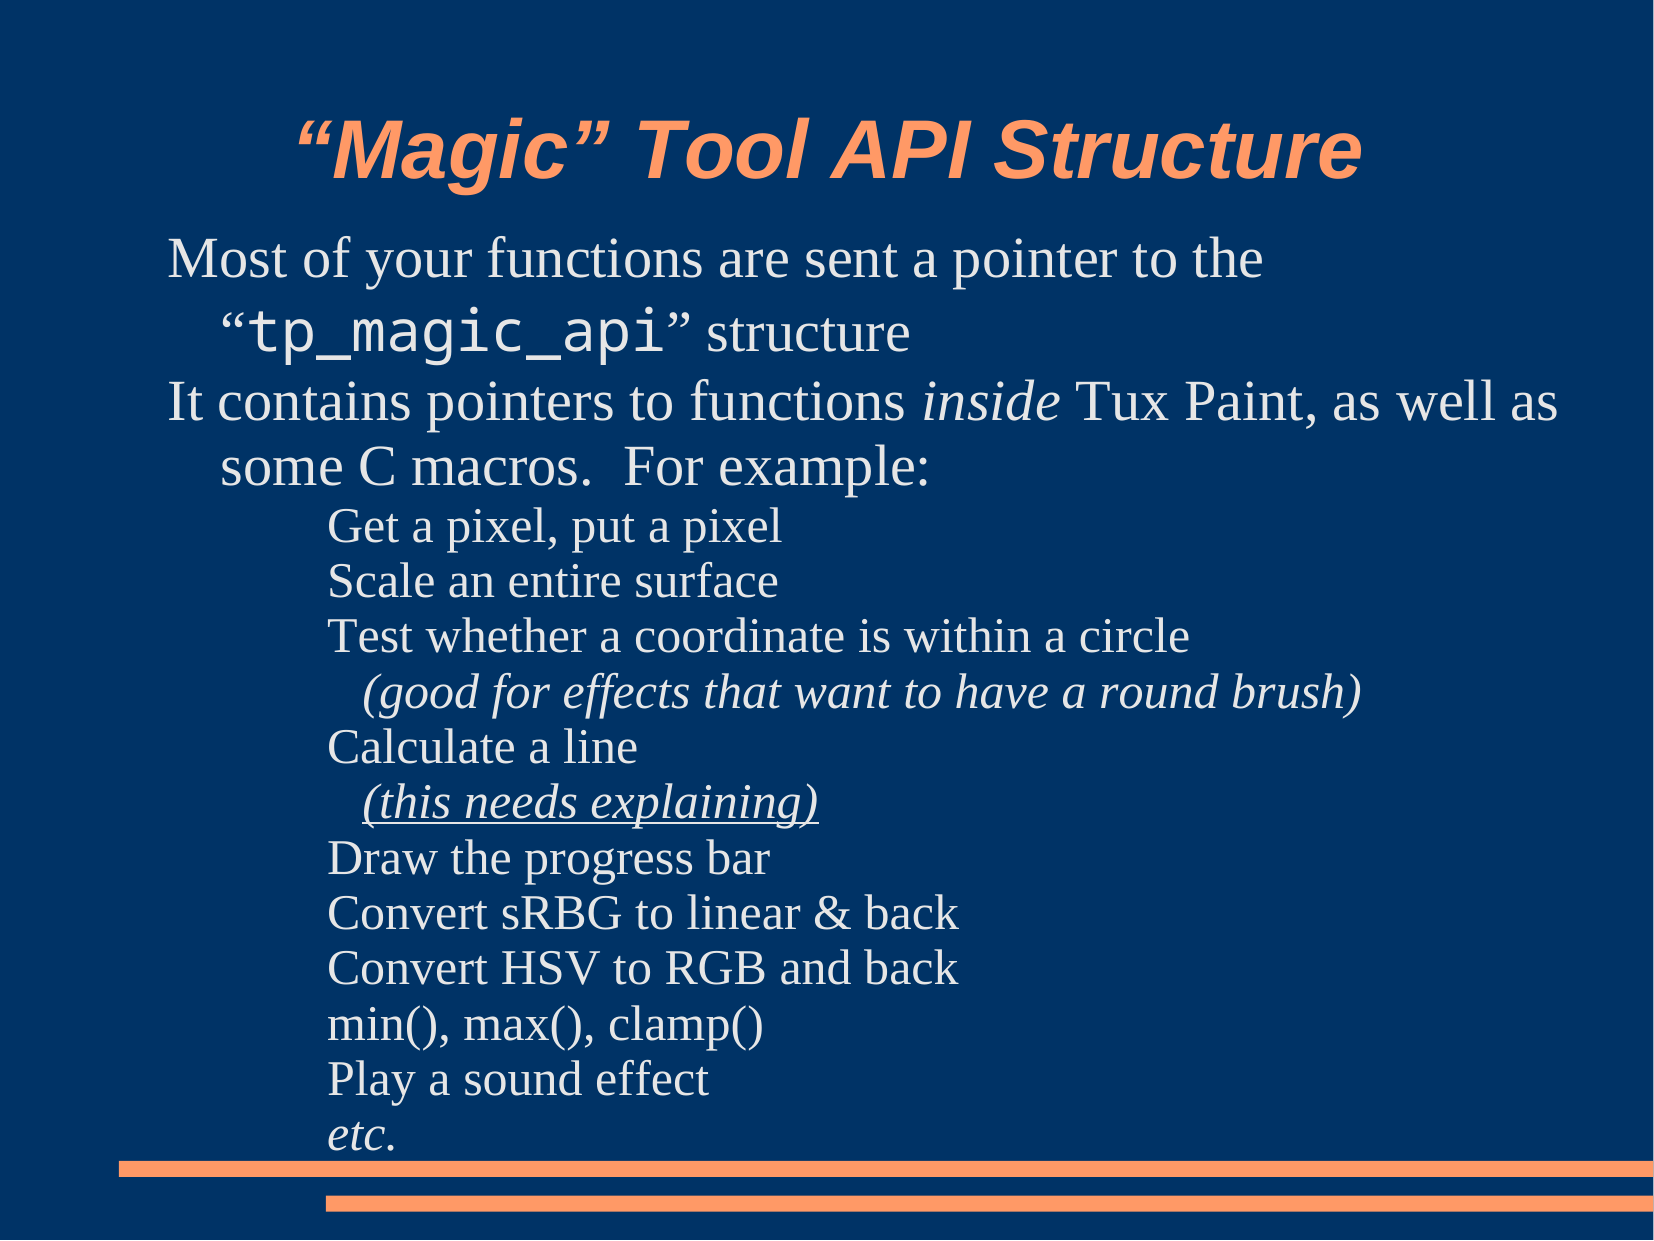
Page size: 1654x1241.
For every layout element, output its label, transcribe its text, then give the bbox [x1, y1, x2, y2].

list Most of your functions are sent a pointer to the “tp_magic_api” structure It contains pointers to functions inside Tux Paint, as well as some C macros. For example: Get a pixel, put a pixel Scale an entire surface Test whether a coordinate is within a circle (good for effects that want to have a round brush) Calculate a line (this needs explaining) Draw the progress bar Convert sRBG to linear & back Convert HSV to RGB and back min(), max(), clamp() Play a sound effect etc. [150, 225, 1590, 1148]
title “Magic” Tool API Structure [121, 53, 1534, 247]
